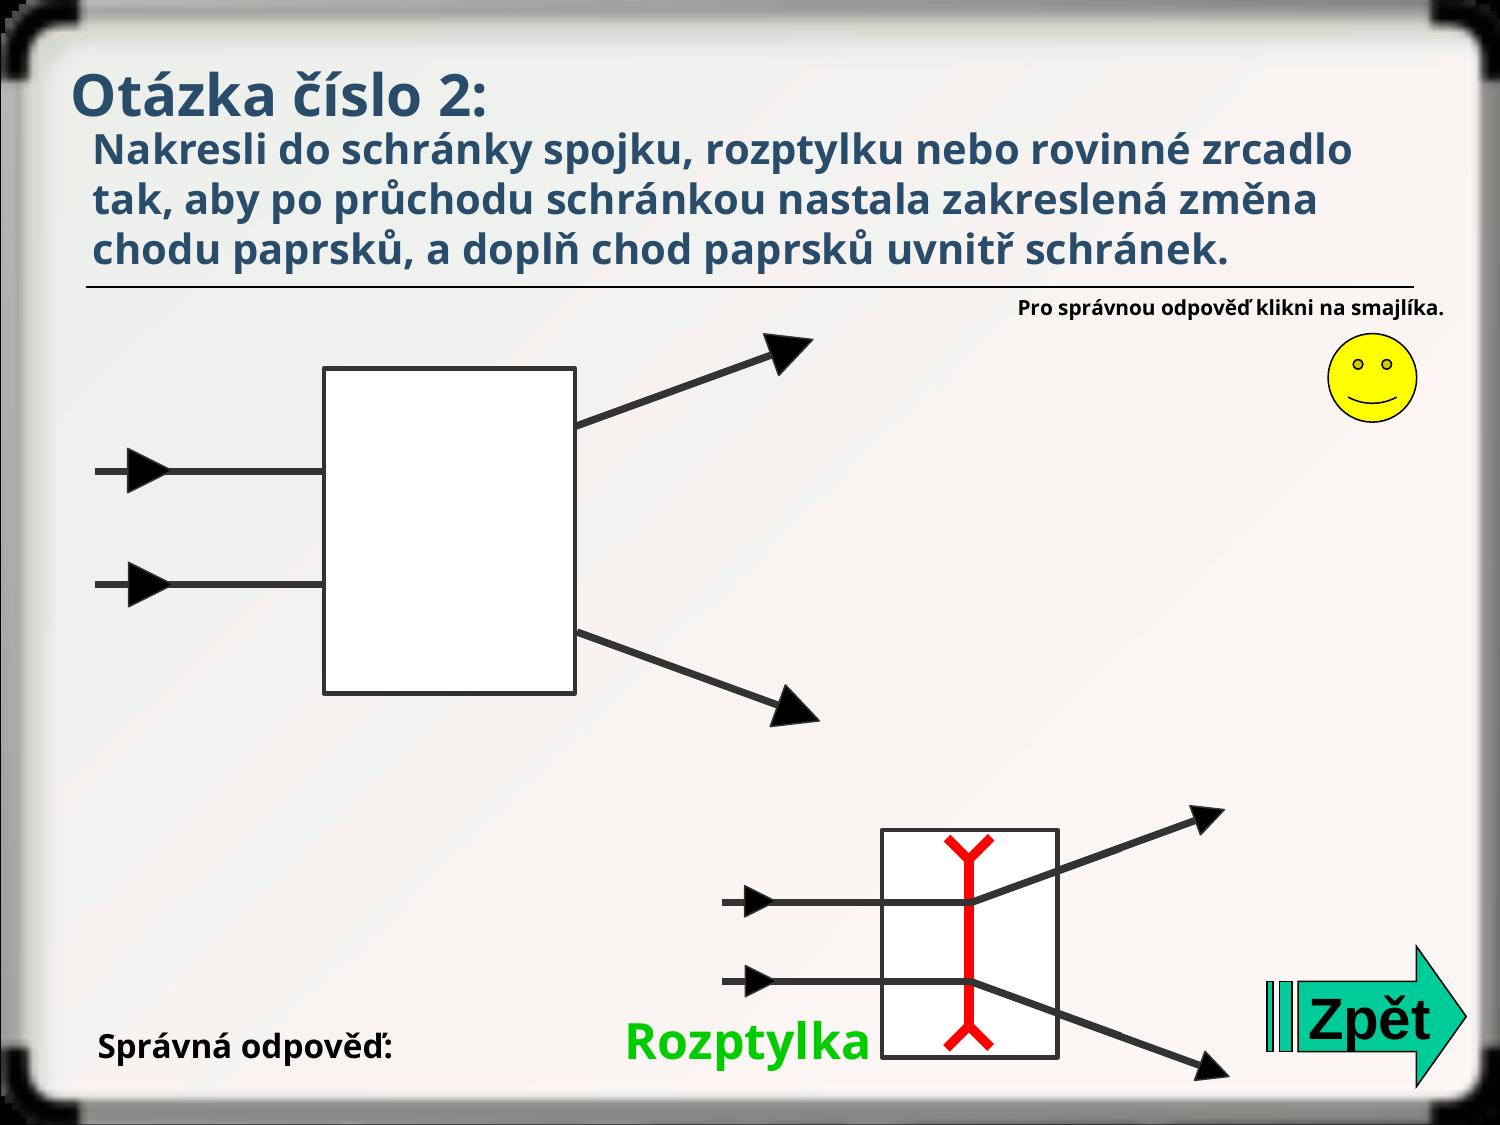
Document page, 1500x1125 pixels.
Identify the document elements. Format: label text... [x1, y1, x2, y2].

text_box Rozptylka [609, 992, 906, 1087]
text_box [974, 876, 1058, 1009]
text_box [745, 965, 777, 997]
text_box [763, 333, 813, 376]
text_box Zpět [1298, 946, 1467, 1087]
text_box Zpět [1279, 981, 1292, 1052]
text_box [882, 906, 964, 978]
text_box [770, 684, 820, 727]
text_box [1194, 1051, 1229, 1081]
text_box [882, 985, 1058, 1058]
picture [0, 0, 1500, 1125]
text_box [1328, 333, 1417, 423]
text_box Otázka číslo 2: [55, 54, 1391, 149]
text_box [127, 448, 173, 493]
text_box [744, 885, 776, 917]
text_box [882, 829, 1058, 899]
text_box Nakresli do schránky spojku, rozptylku nebo rovinné zrcadlo tak, aby po průchodu schránkou nastala zakreslená změna chodu paprsků, a doplň chod paprsků uvnitř schránek. [78, 150, 1452, 246]
text_box [128, 562, 174, 607]
text_box Správná odpověď: [82, 998, 492, 1093]
text_box Pro správnou odpověď klikni na smajlíka. [1002, 259, 1464, 355]
text_box [1189, 805, 1225, 835]
text_box Zpět [1267, 981, 1273, 1052]
text_box [323, 368, 575, 694]
